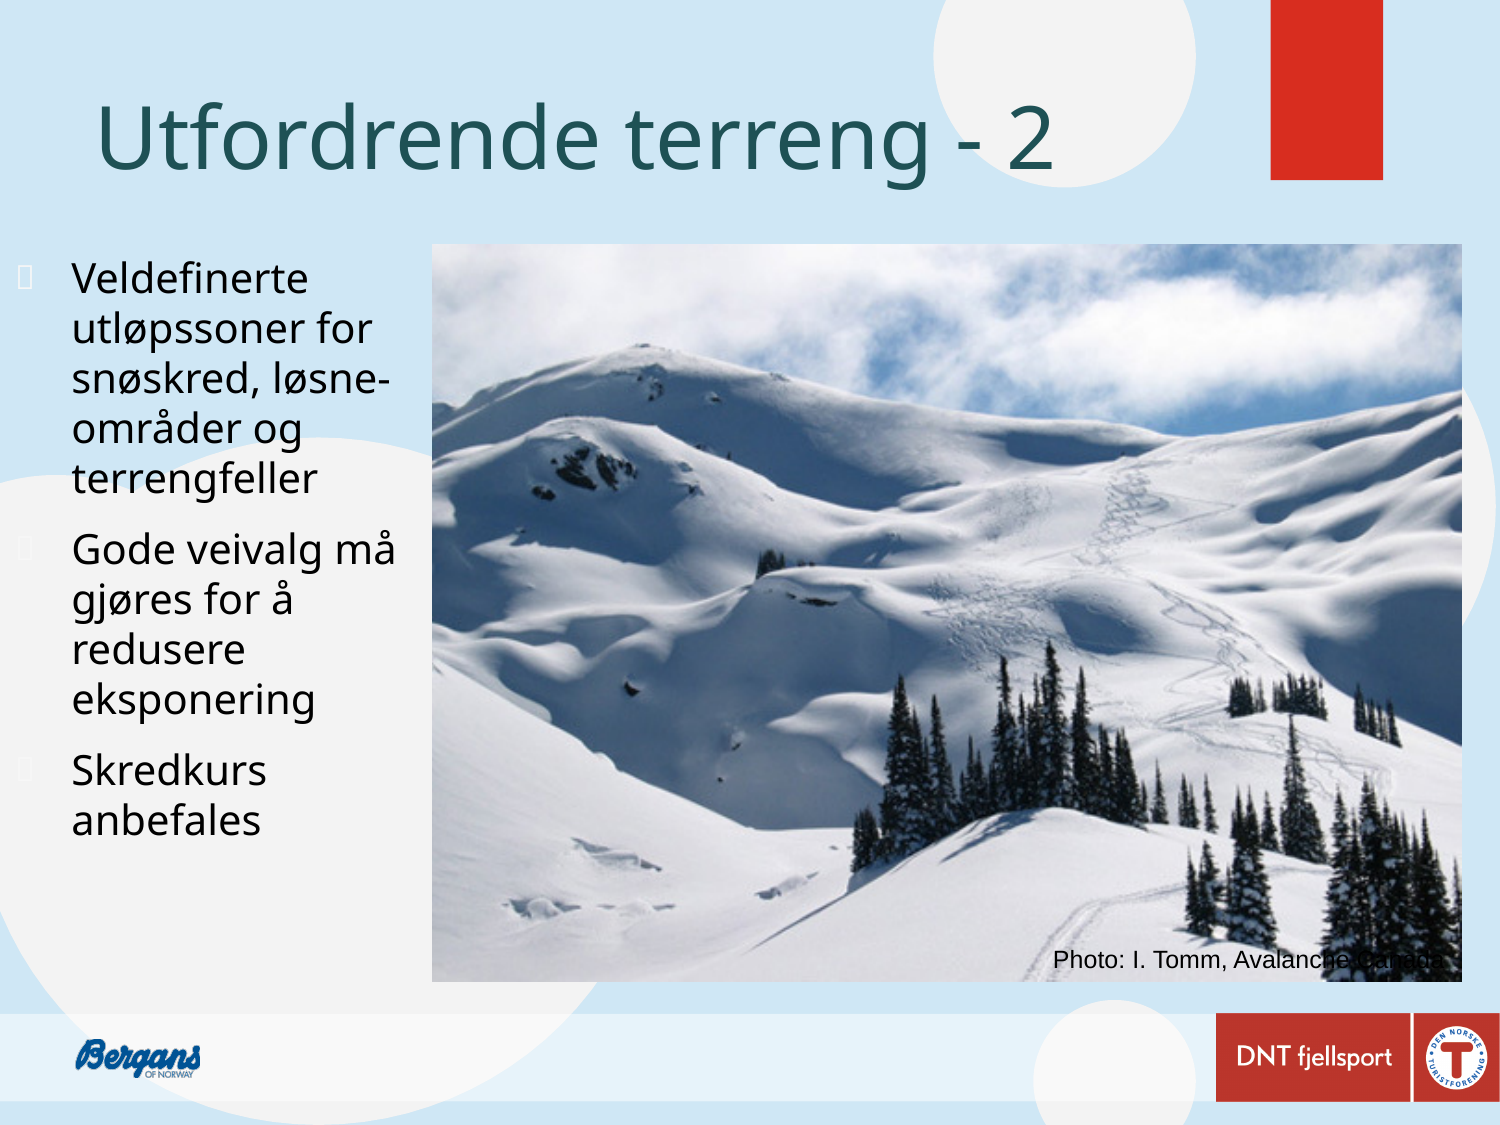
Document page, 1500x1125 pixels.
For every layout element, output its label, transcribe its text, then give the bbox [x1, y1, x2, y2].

picture [432, 244, 1462, 982]
title Utfordrende terreng - 2 [79, 74, 1414, 244]
text_box [0, 1013, 1216, 1102]
text_box Photo: I. Tomm, Avalanche Canada [1038, 935, 1461, 981]
picture [1216, 1013, 1500, 1102]
list Veldefinerte utløpssoner for snøskred, løsne-områder og terrengfeller Gode veivalg må gjøres for å redusere eksponering Skredkurs anbefales [0, 244, 432, 933]
picture [75, 1039, 200, 1078]
